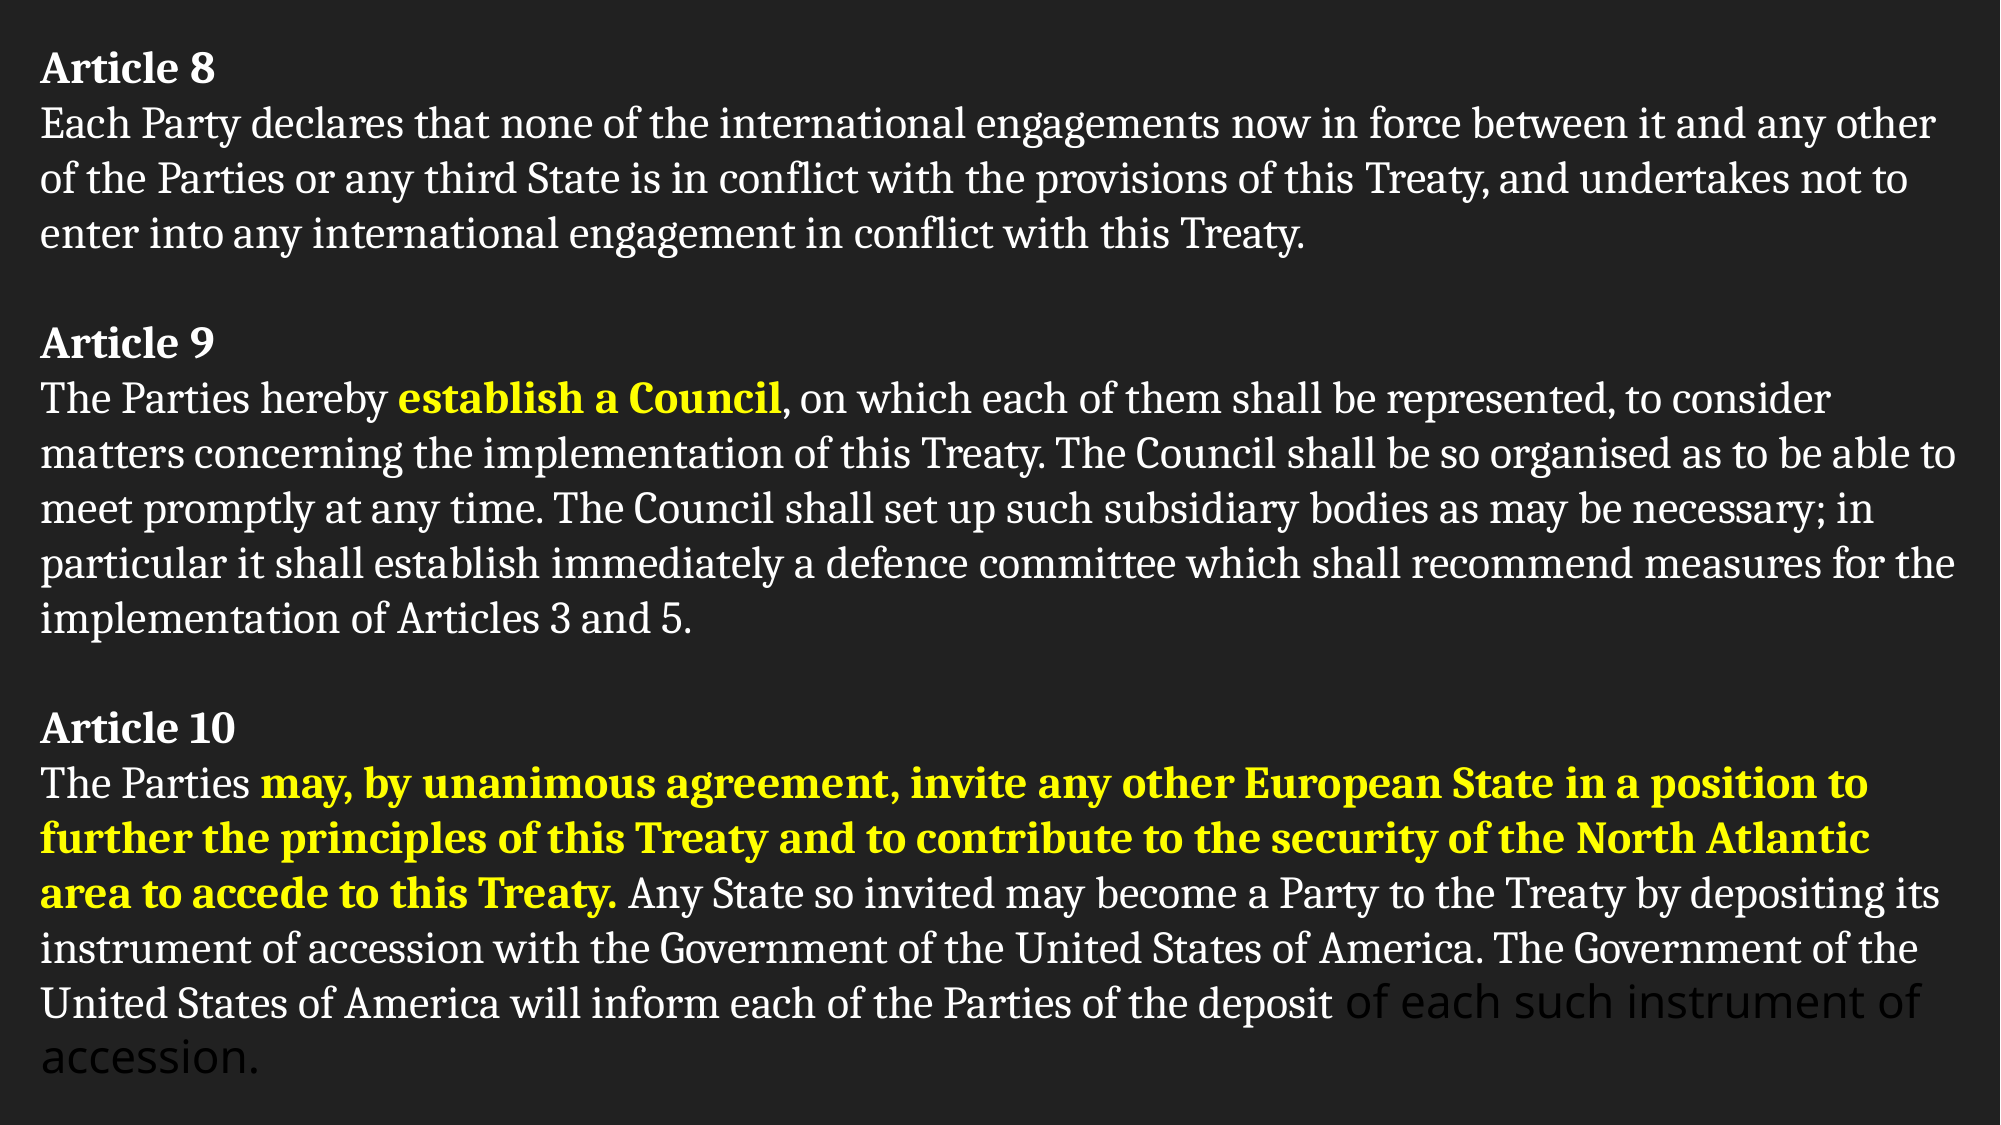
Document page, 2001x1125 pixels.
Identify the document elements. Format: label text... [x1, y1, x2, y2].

text_box Article 8 Each Party declares that none of the international engagements now in force between it and any other of the Parties or any third State is in conflict with the provisions of this Treaty, and undertakes not to enter into any international engagement in conflict with this Treaty. Article 9 The Parties hereby establish a Council, on which each of them shall be represented, to consider matters concerning the implementation of this Treaty. The Council shall be so organised as to be able to meet promptly at any time. The Council shall set up such subsidiary bodies as may be necessary; in particular it shall establish immediately a defence committee which shall recommend measures for the implementation of Articles 3 and 5. Article 10 The Parties may, by unanimous agreement, invite any other European State in a position to further the principles of this Treaty and to contribute to the security of the North Atlantic area to accede to this Treaty. Any State so invited may become a Party to the Treaty by depositing its instrument of accession with the Government of the United States of America. The Government of the United States of America will inform each of the Parties of the deposit of each such instrument of accession. [26, 30, 1981, 1090]
